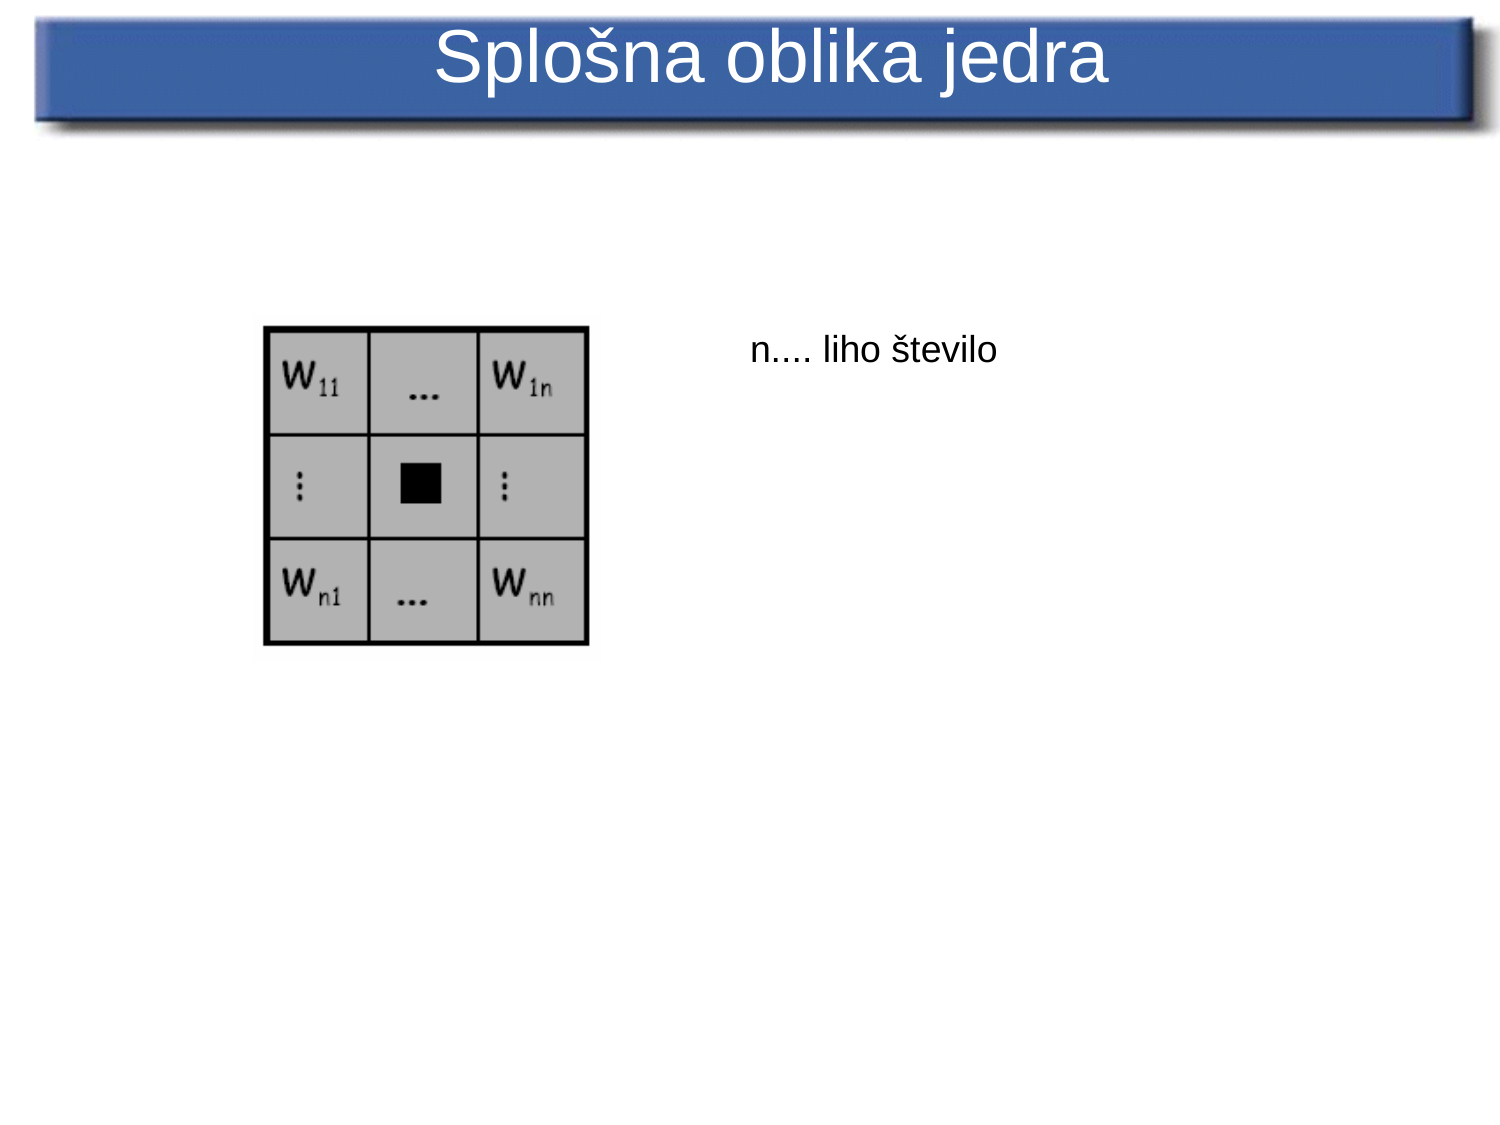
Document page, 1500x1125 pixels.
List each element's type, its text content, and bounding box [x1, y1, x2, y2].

text_box Splošna oblika jedra [418, 0, 1125, 106]
picture [33, 14, 1500, 141]
text_box n.... liho število [735, 317, 1013, 379]
picture [253, 314, 602, 662]
